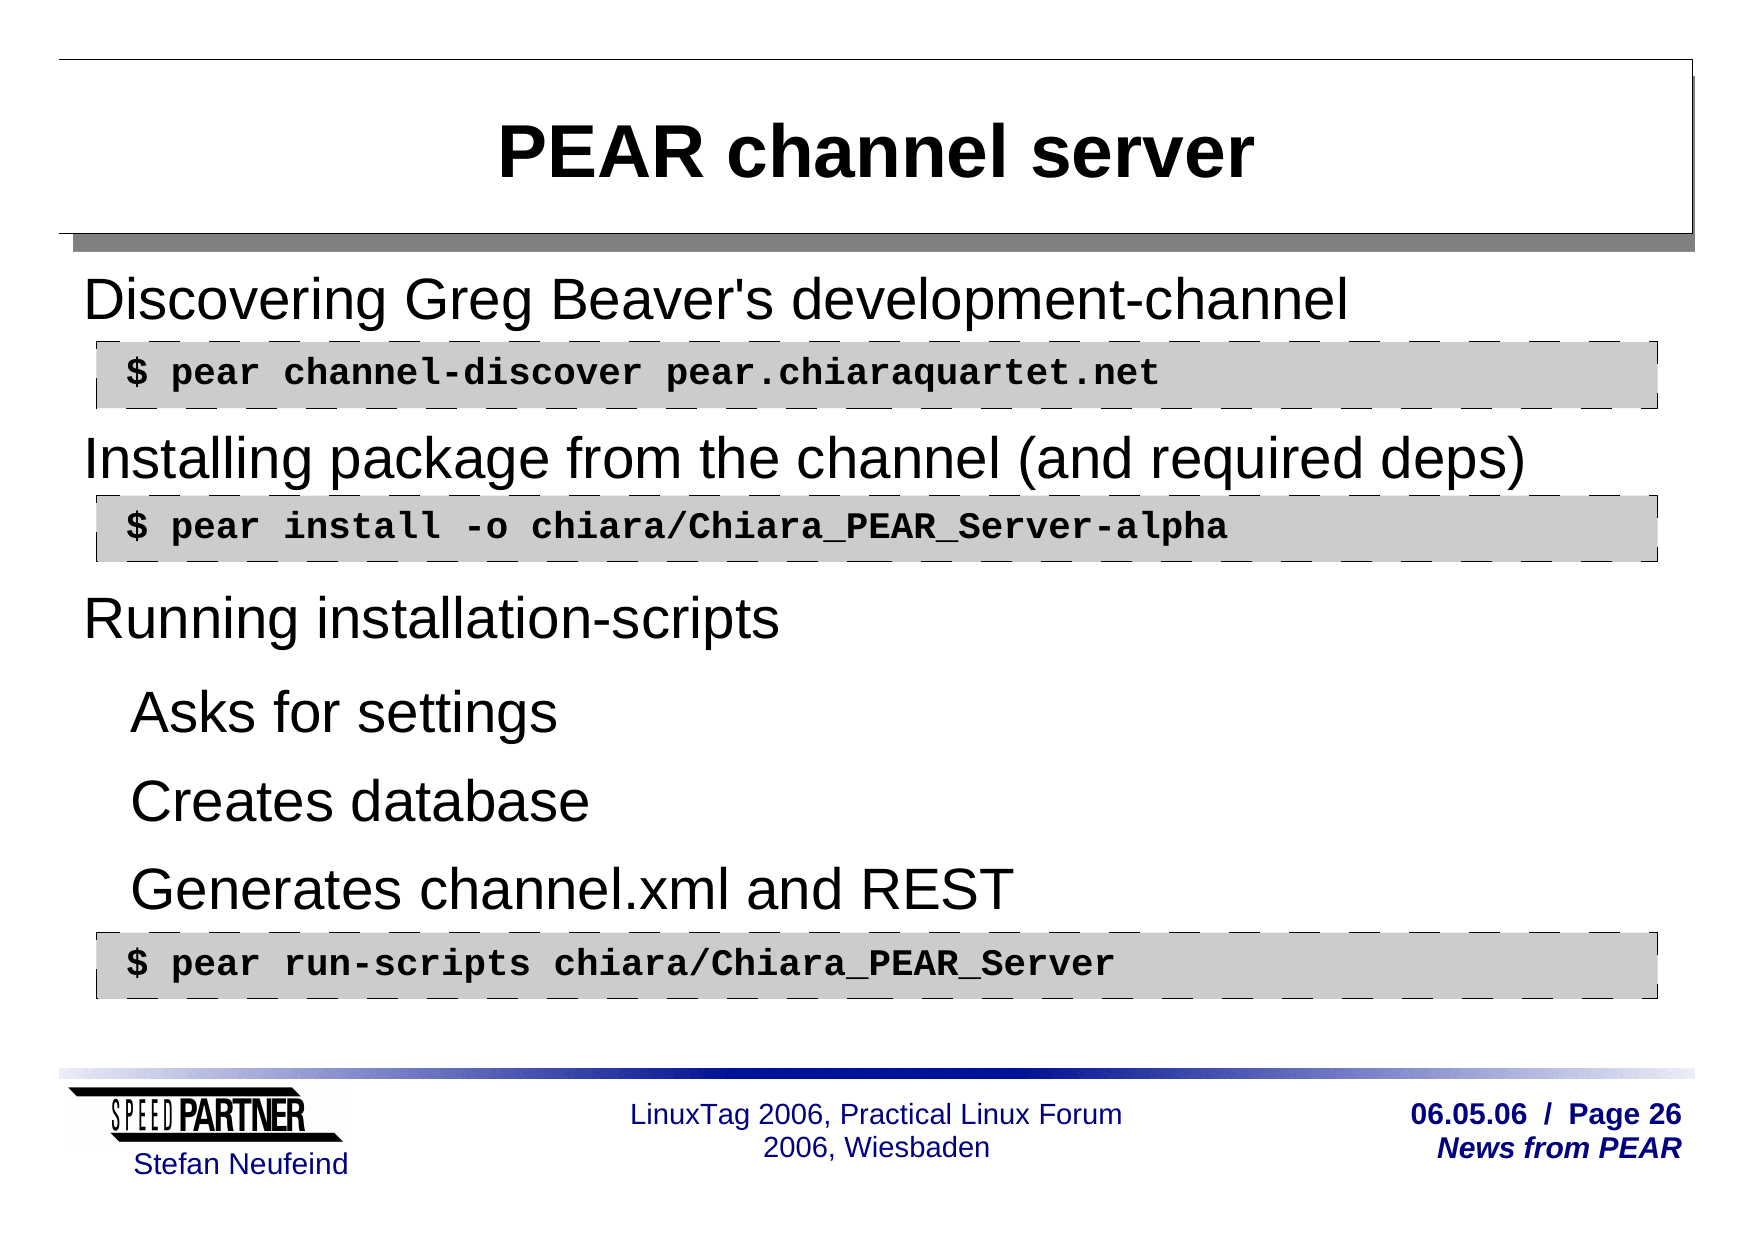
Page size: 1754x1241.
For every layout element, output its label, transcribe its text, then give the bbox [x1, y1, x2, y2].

picture [59, 1068, 1695, 1079]
title PEAR channel server [59, 59, 1695, 244]
picture [64, 1082, 348, 1146]
text_box $ pear channel-discover pear.chiaraquartet.net [96, 341, 1658, 409]
text_box $ pear run-scripts chiara/Chiara_PEAR_Server [96, 932, 1658, 999]
text_box $ pear install -o chiara/Chiara_PEAR_Server-alpha [96, 495, 1658, 562]
list Discovering Greg Beaver's development-channel Installing package from the channel (and required deps) Running installation-scripts Asks for settings Creates database Generates channel.xml and REST [71, 266, 1695, 1049]
